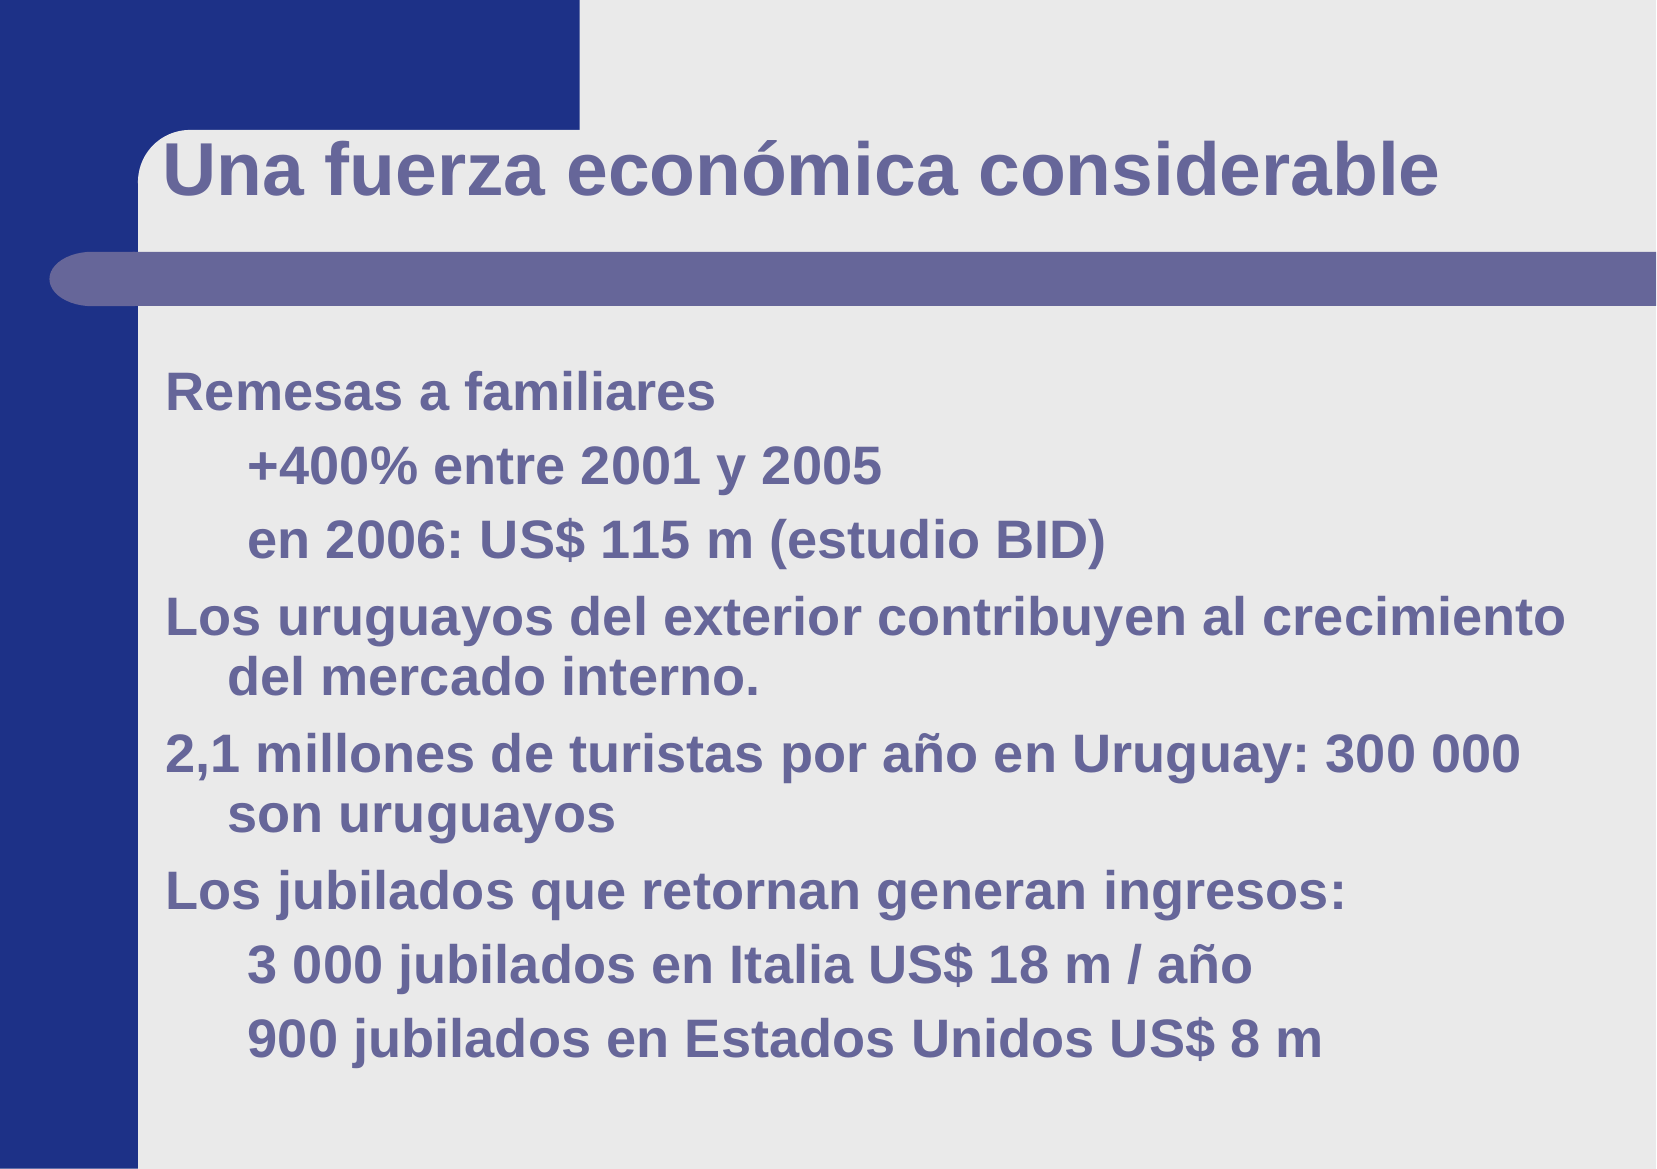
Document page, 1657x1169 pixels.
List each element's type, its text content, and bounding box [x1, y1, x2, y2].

list Remesas a familiares +400% entre 2001 y 2005 en 2006: US$ 115 m (estudio BID) Los uruguayos del exterior contribuyen al crecimiento del mercado interno. 2,1 millones de turistas por año en Uruguay: 300 000 son uruguayos Los jubilados que retornan generan ingresos: 3 000 jubilados en Italia US$ 18 m / año 900 jubilados en Estados Unidos US$ 8 m [165, 361, 1615, 1070]
title Una fuerza económica considerable [162, 74, 1612, 270]
